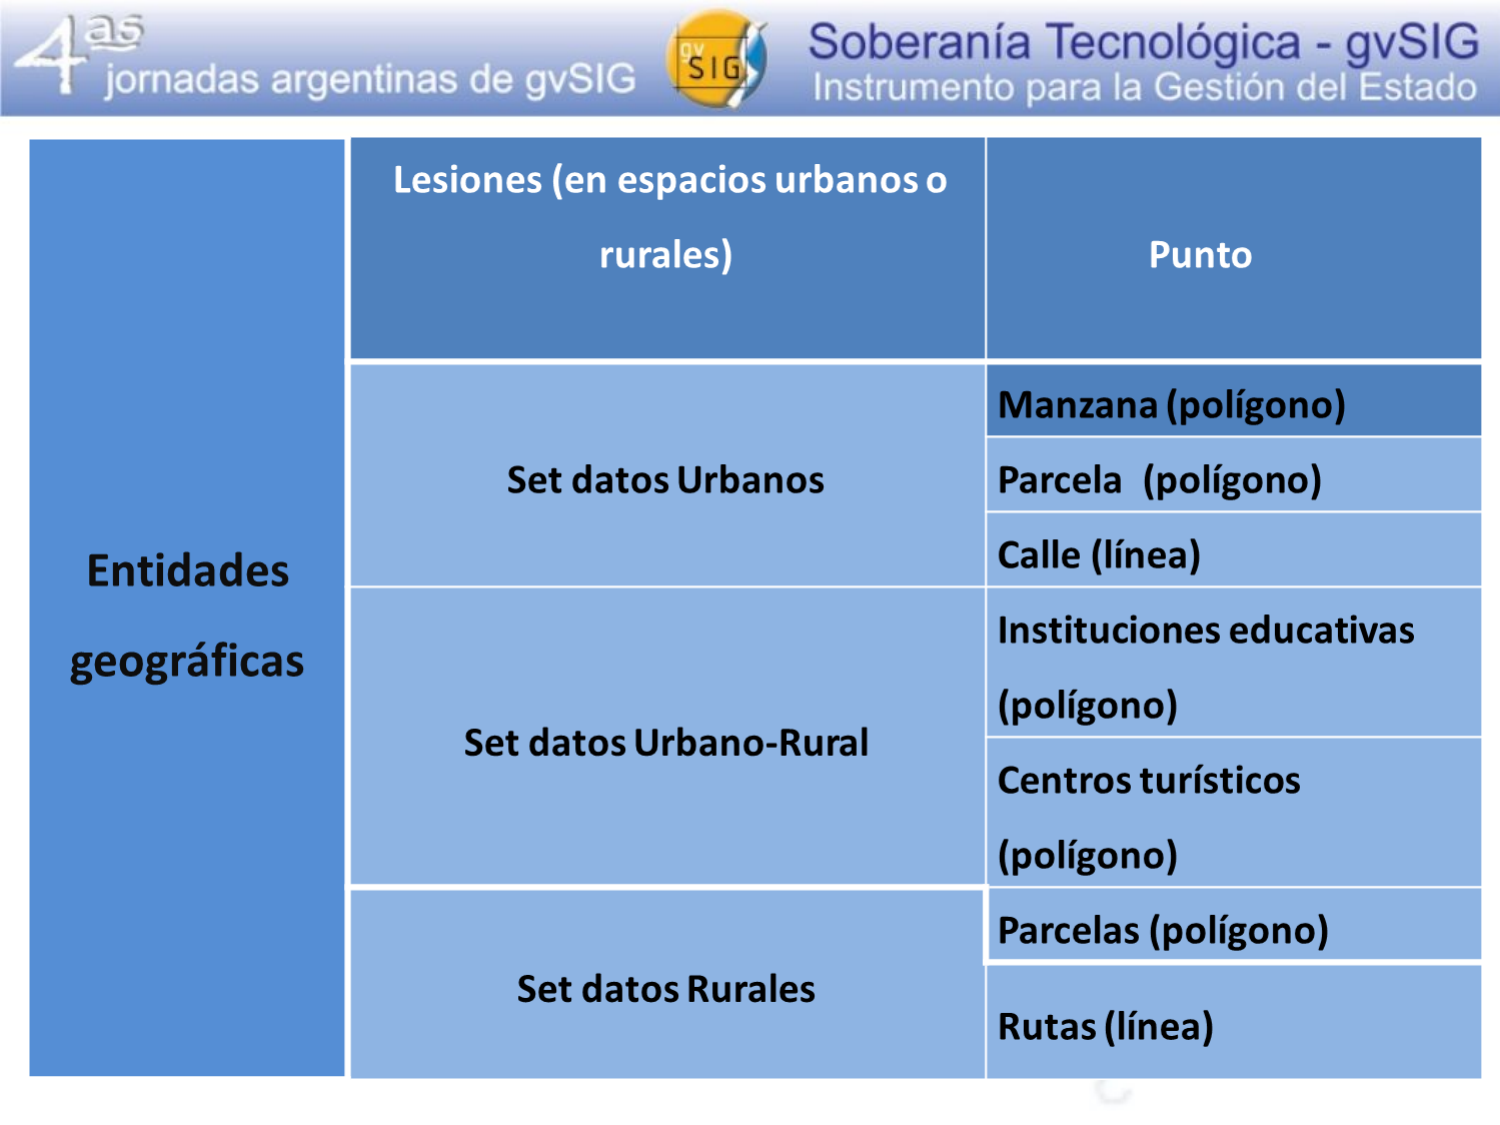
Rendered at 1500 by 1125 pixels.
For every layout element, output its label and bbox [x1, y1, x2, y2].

picture [28, 137, 1483, 1081]
